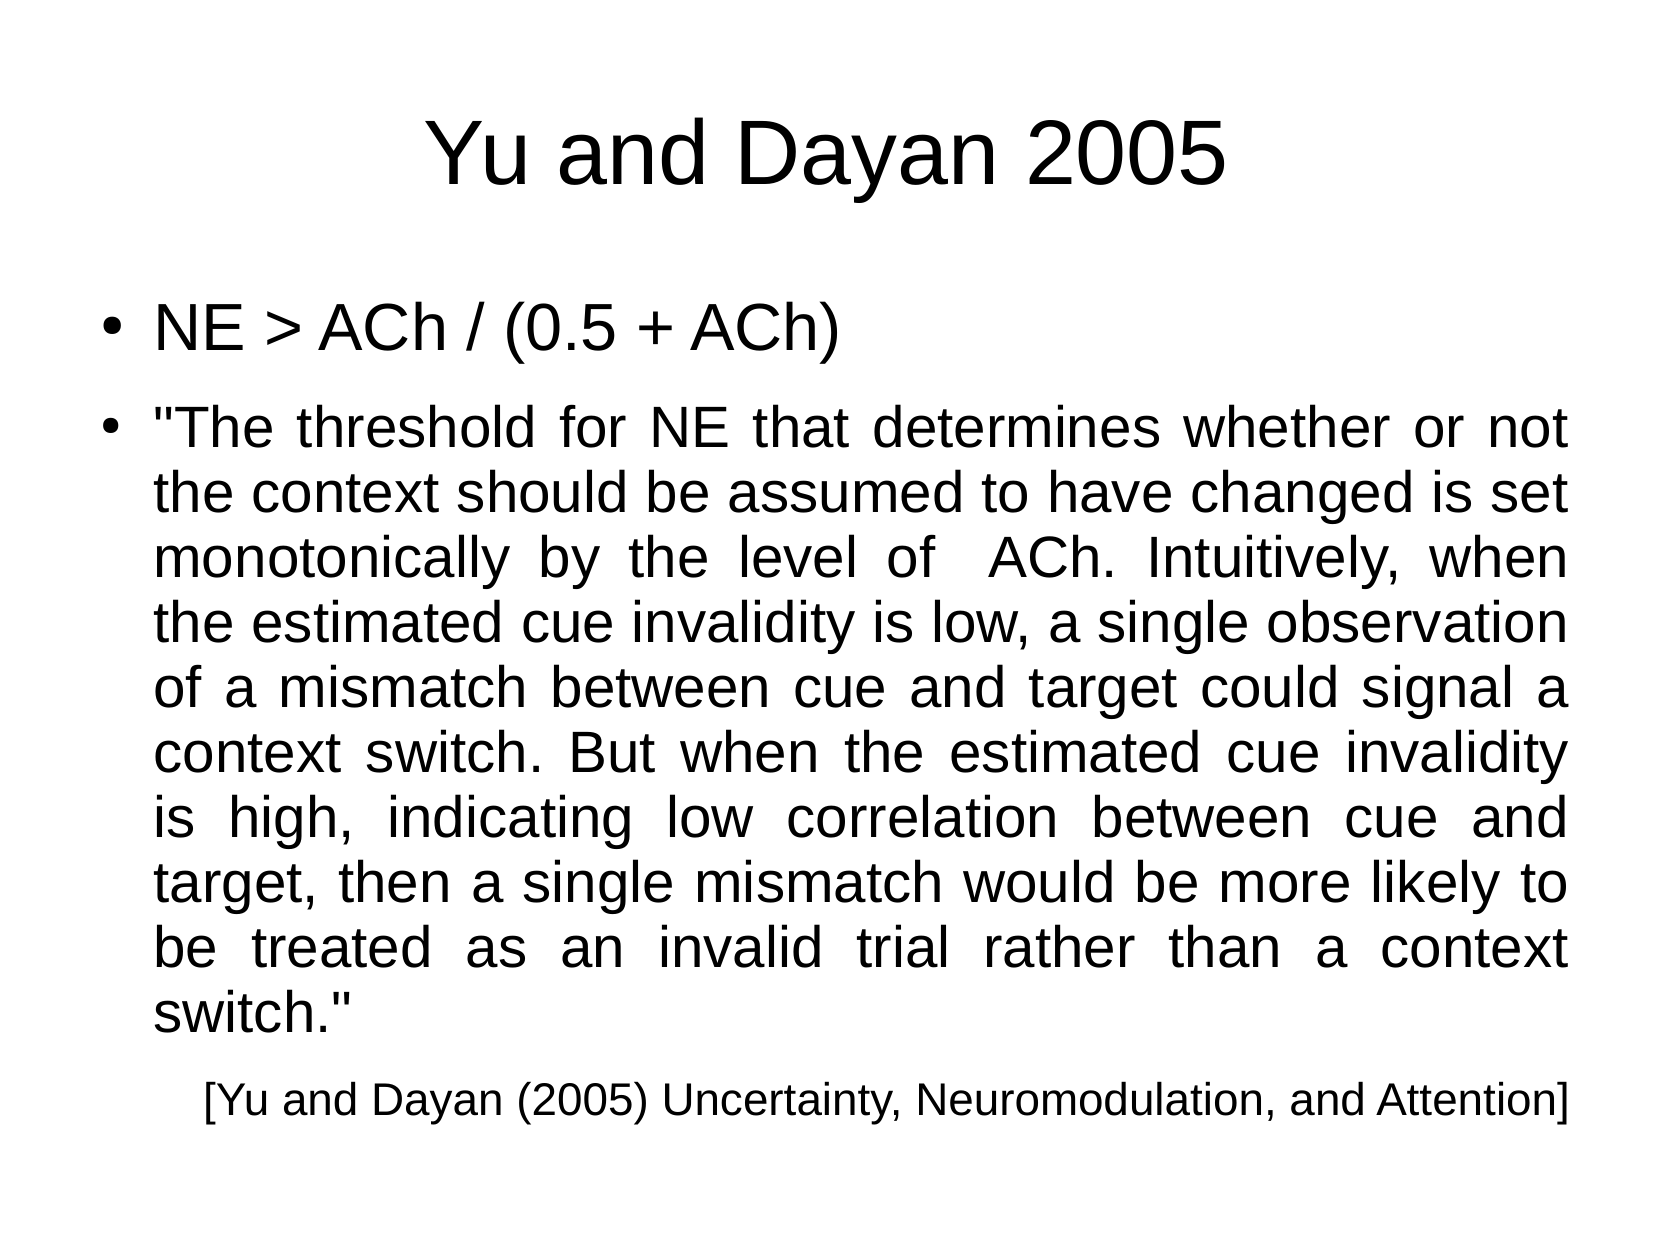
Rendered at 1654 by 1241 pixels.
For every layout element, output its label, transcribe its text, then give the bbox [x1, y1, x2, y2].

list NE > ACh / (0.5 + ACh) "The threshold for NE that determines whether or not the context should be assumed to have changed is set monotonically by the level of ACh. Intuitively, when the estimated cue invalidity is low, a single observation of a mismatch between cue and target could signal a context switch. But when the estimated cue invalidity is high, indicating low correlation between cue and target, then a single mismatch would be more likely to be treated as an invalid trial rather than a context switch." [Yu and Dayan (2005) Uncertainty, Neuromodulation, and Attention] [82, 290, 1571, 1228]
title Yu and Dayan 2005 [82, 56, 1571, 250]
